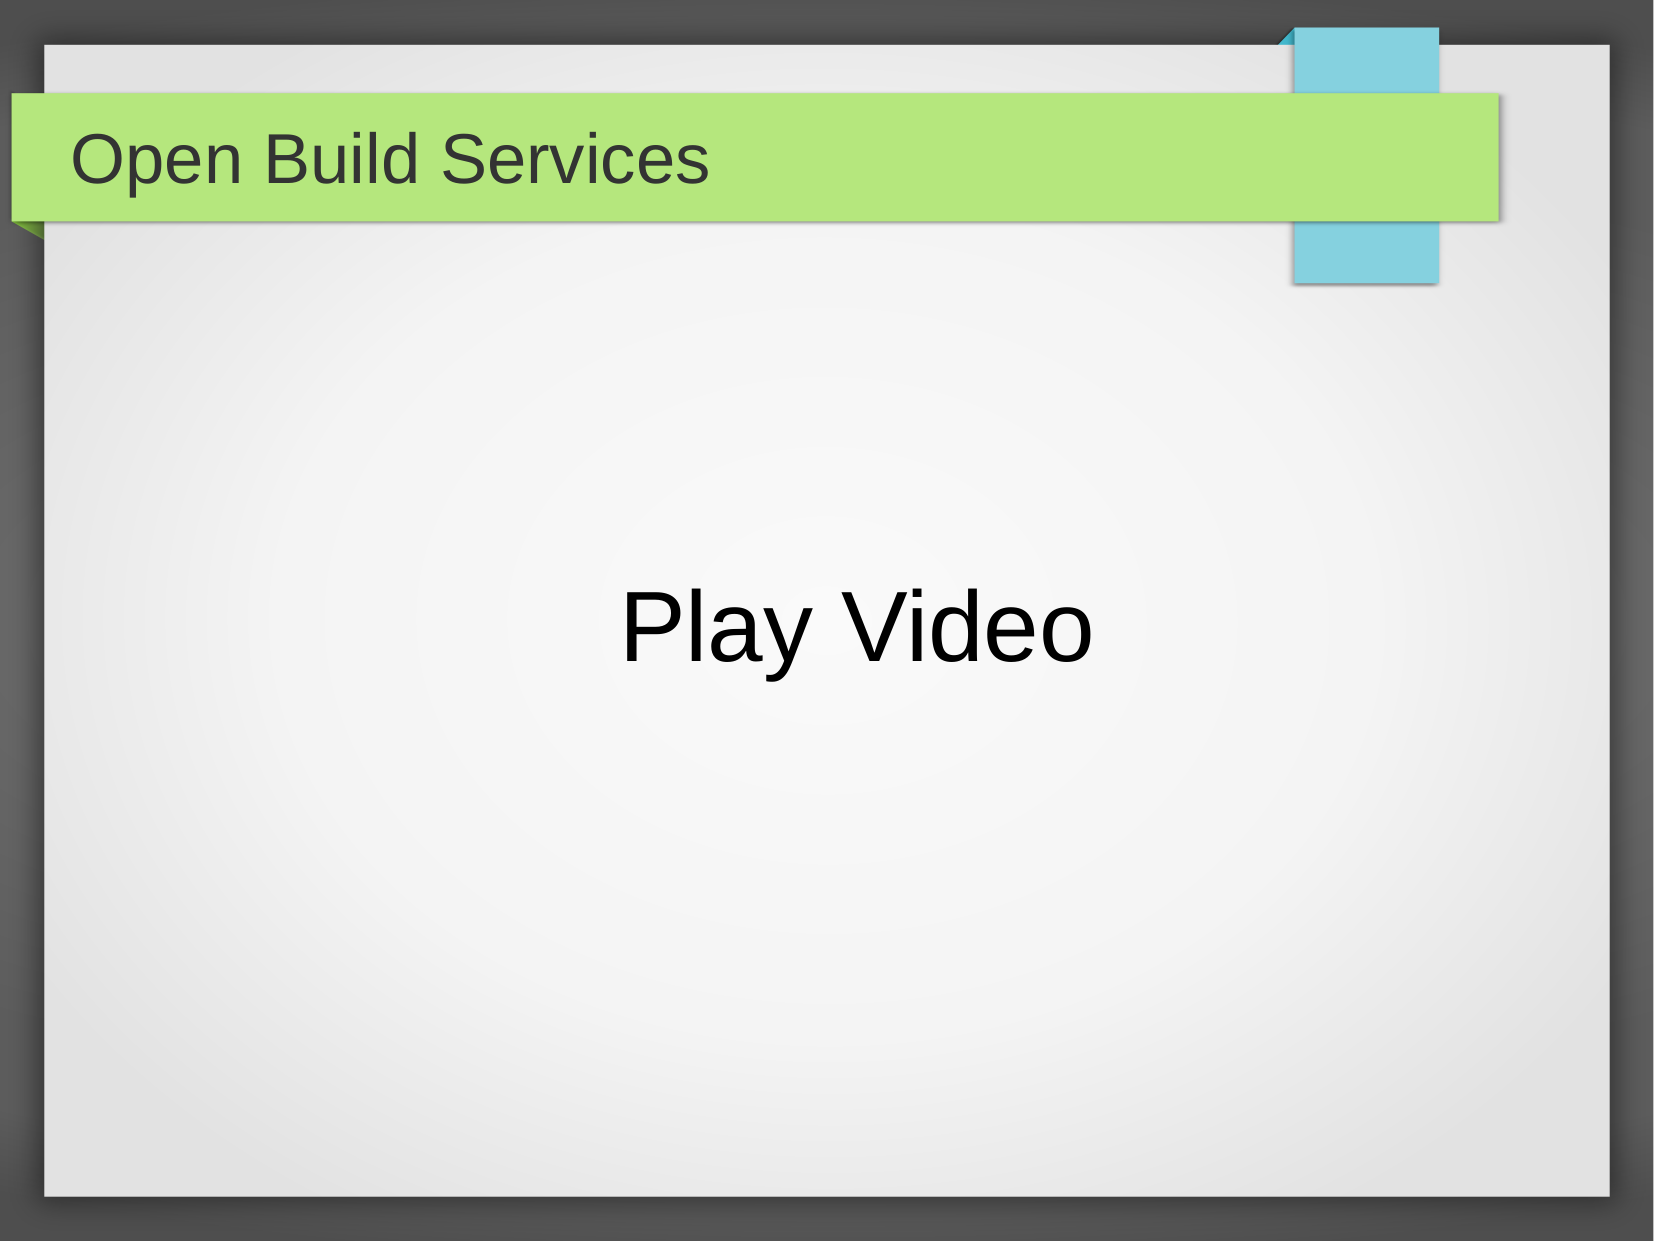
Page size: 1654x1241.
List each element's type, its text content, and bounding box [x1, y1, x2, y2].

picture [0, 0, 1654, 1241]
title Open Build Services [70, 106, 1229, 213]
text_box Play Video [604, 563, 1111, 691]
